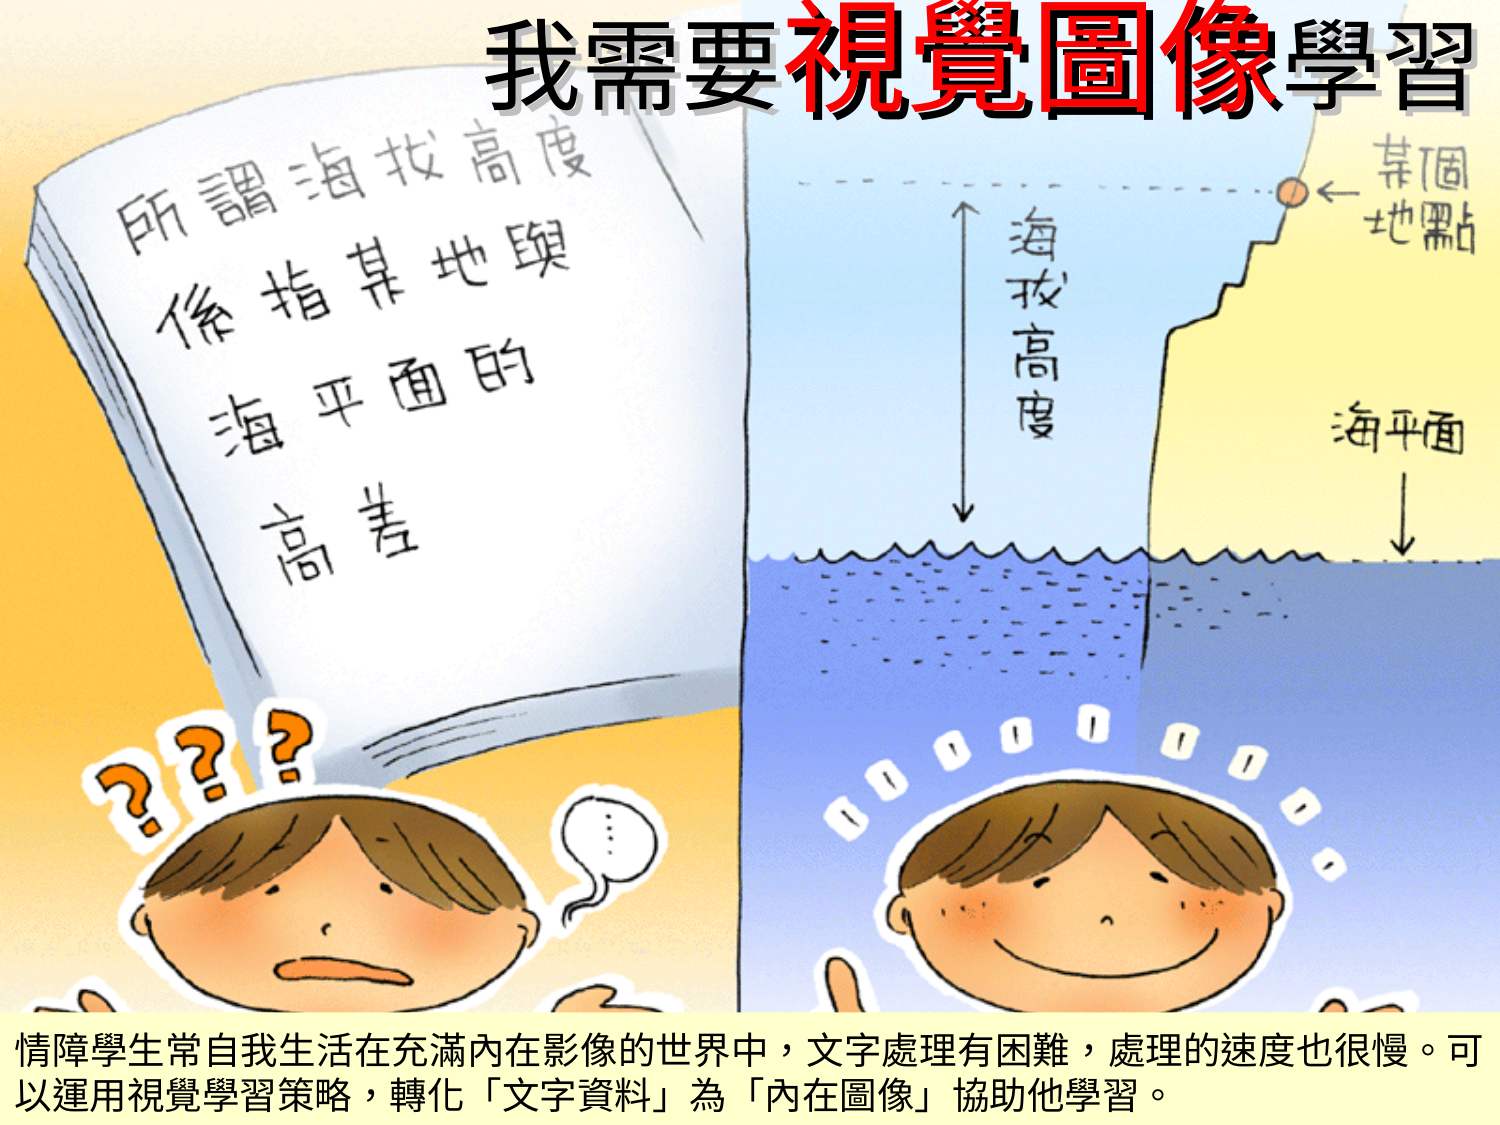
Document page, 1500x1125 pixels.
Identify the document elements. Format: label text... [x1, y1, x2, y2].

picture [0, 0, 1500, 1012]
subtitle 情障學生常自我生活在充滿內在影像的世界中，文字處理有困難，處理的速度也很慢。可以運用視覺學習策略，轉化「文字資料」為「內在圖像」協助他學習。 [0, 1012, 1500, 1125]
title 我需要視覺圖像學習 [462, 0, 1500, 138]
